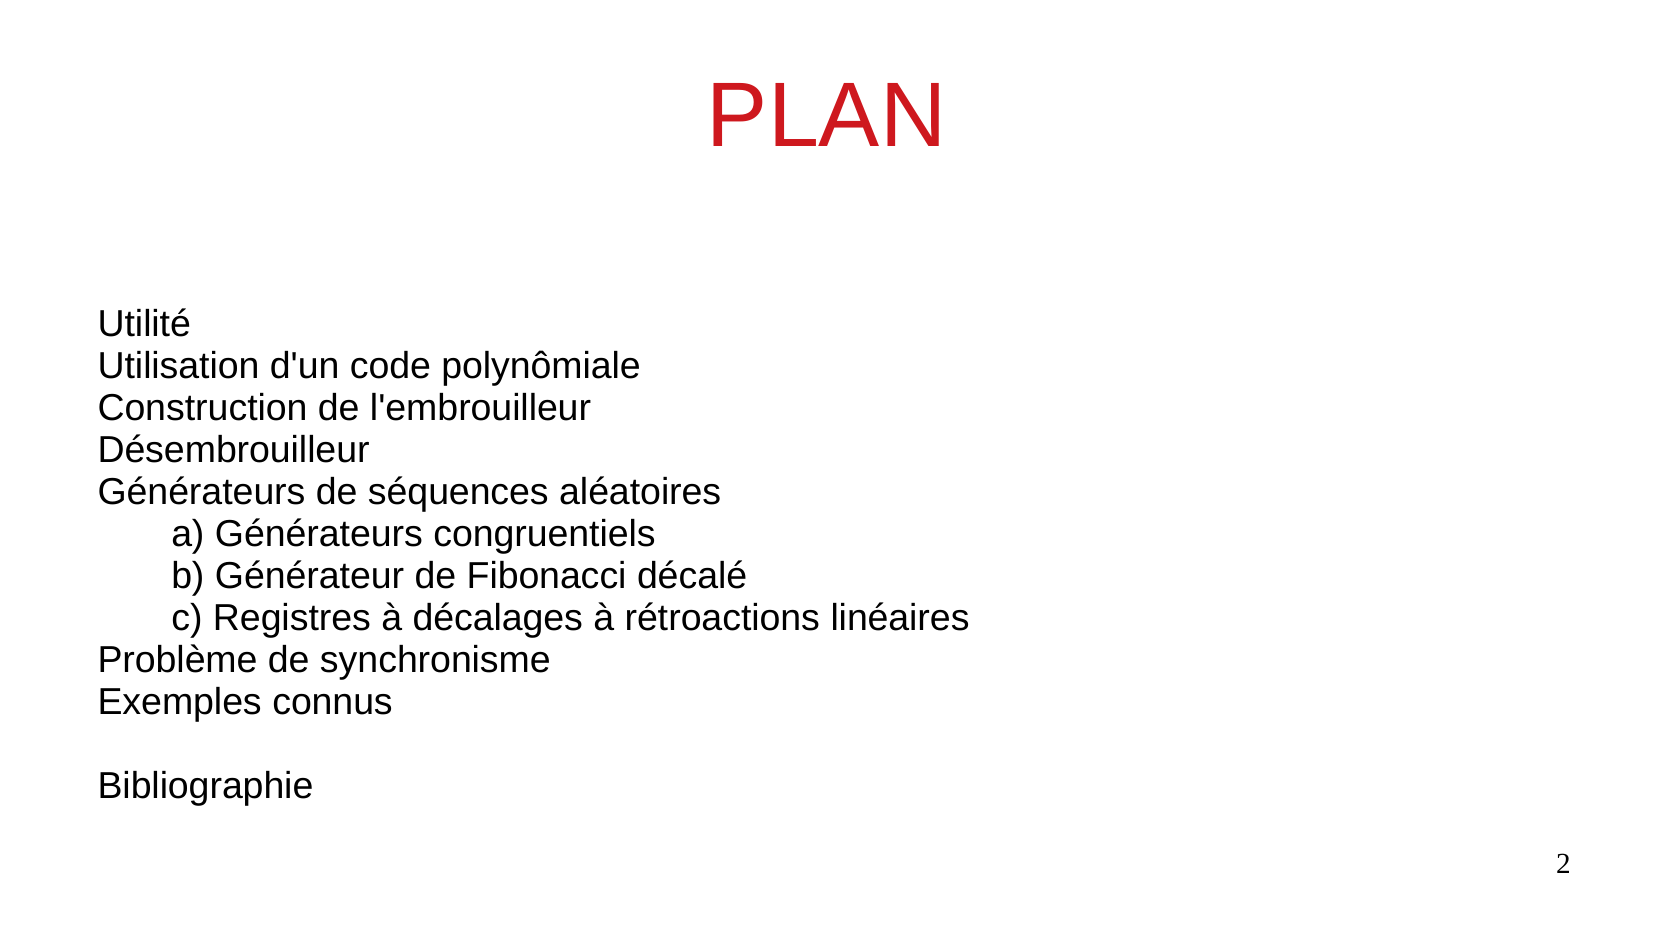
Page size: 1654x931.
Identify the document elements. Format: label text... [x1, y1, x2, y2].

text_box Utilité Utilisation d'un code polynômiale Construction de l'embrouilleur Désembrouilleur Générateurs de séquences aléatoires a) Générateurs congruentiels b) Générateur de Fibonacci décalé c) Registres à décalages à rétroactions linéaires Problème de synchronisme Exemples connus Bibliographie [82, 295, 1170, 814]
title PLAN [82, 37, 1571, 193]
